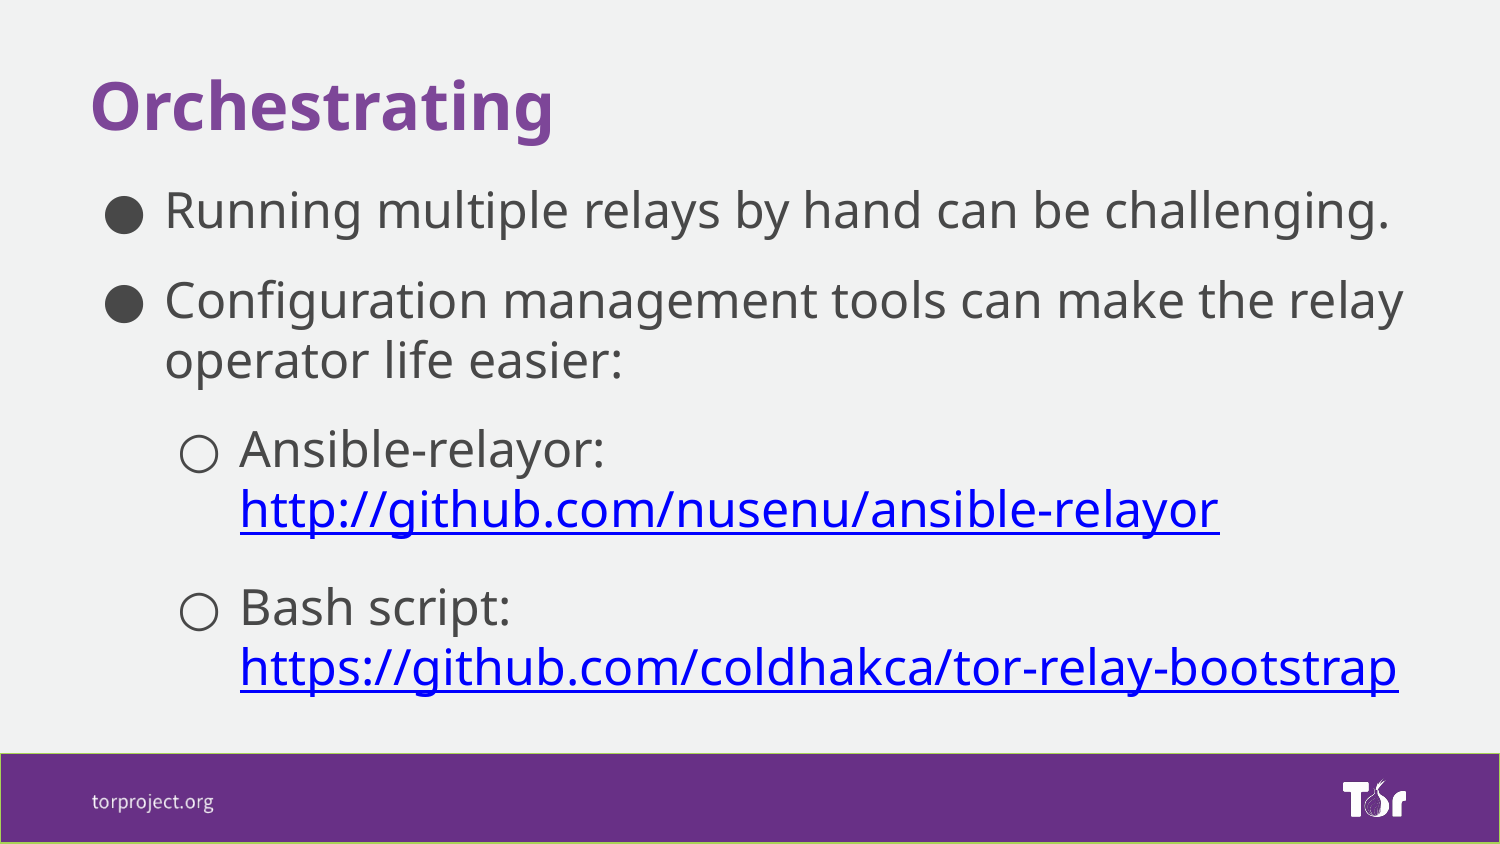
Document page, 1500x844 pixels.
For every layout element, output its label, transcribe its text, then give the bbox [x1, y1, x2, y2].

picture [75, 780, 604, 821]
text_box Running multiple relays by hand can be challenging. Configuration management tools can make the relay operator life easier: Ansible-relayor: http://github.com/nusenu/ansible-relayor Bash script: https://github.com/coldhakca/tor-relay-bootstrap [75, 171, 1425, 728]
picture [1343, 778, 1406, 817]
text_box Orchestrating [75, 33, 1425, 171]
